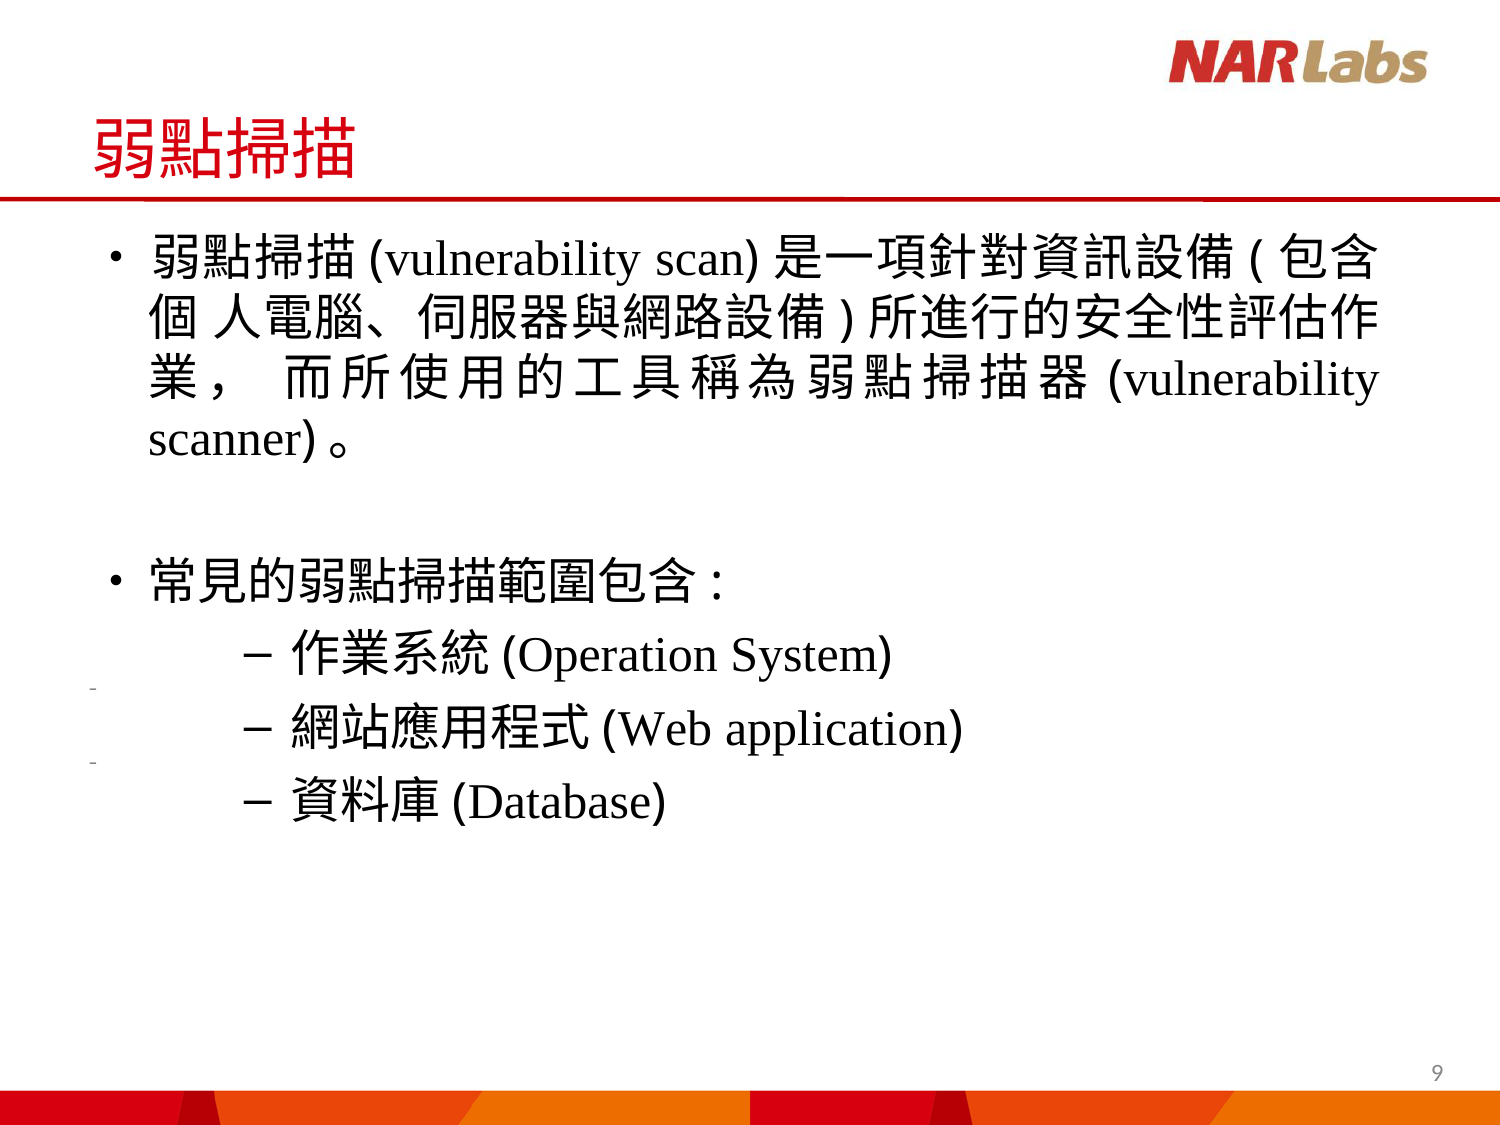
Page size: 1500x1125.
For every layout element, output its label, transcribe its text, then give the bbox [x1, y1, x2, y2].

title 弱點掃描 [89, 107, 1411, 189]
text_box • 弱點掃描(vulnerability scan)是一項針對資訊設備(包含個 人電腦、伺服器與網路設備)所進行的安全性評估作業， 而所使用的工具稱為弱點掃描器(vulnerability scanner)。 • 常見的弱點掃描範圍包含: 作業系統(Operation System) 網站應用程式(Web application) 資料庫(Database) [89, 225, 1382, 768]
text_box 5 [1414, 1056, 1448, 1090]
